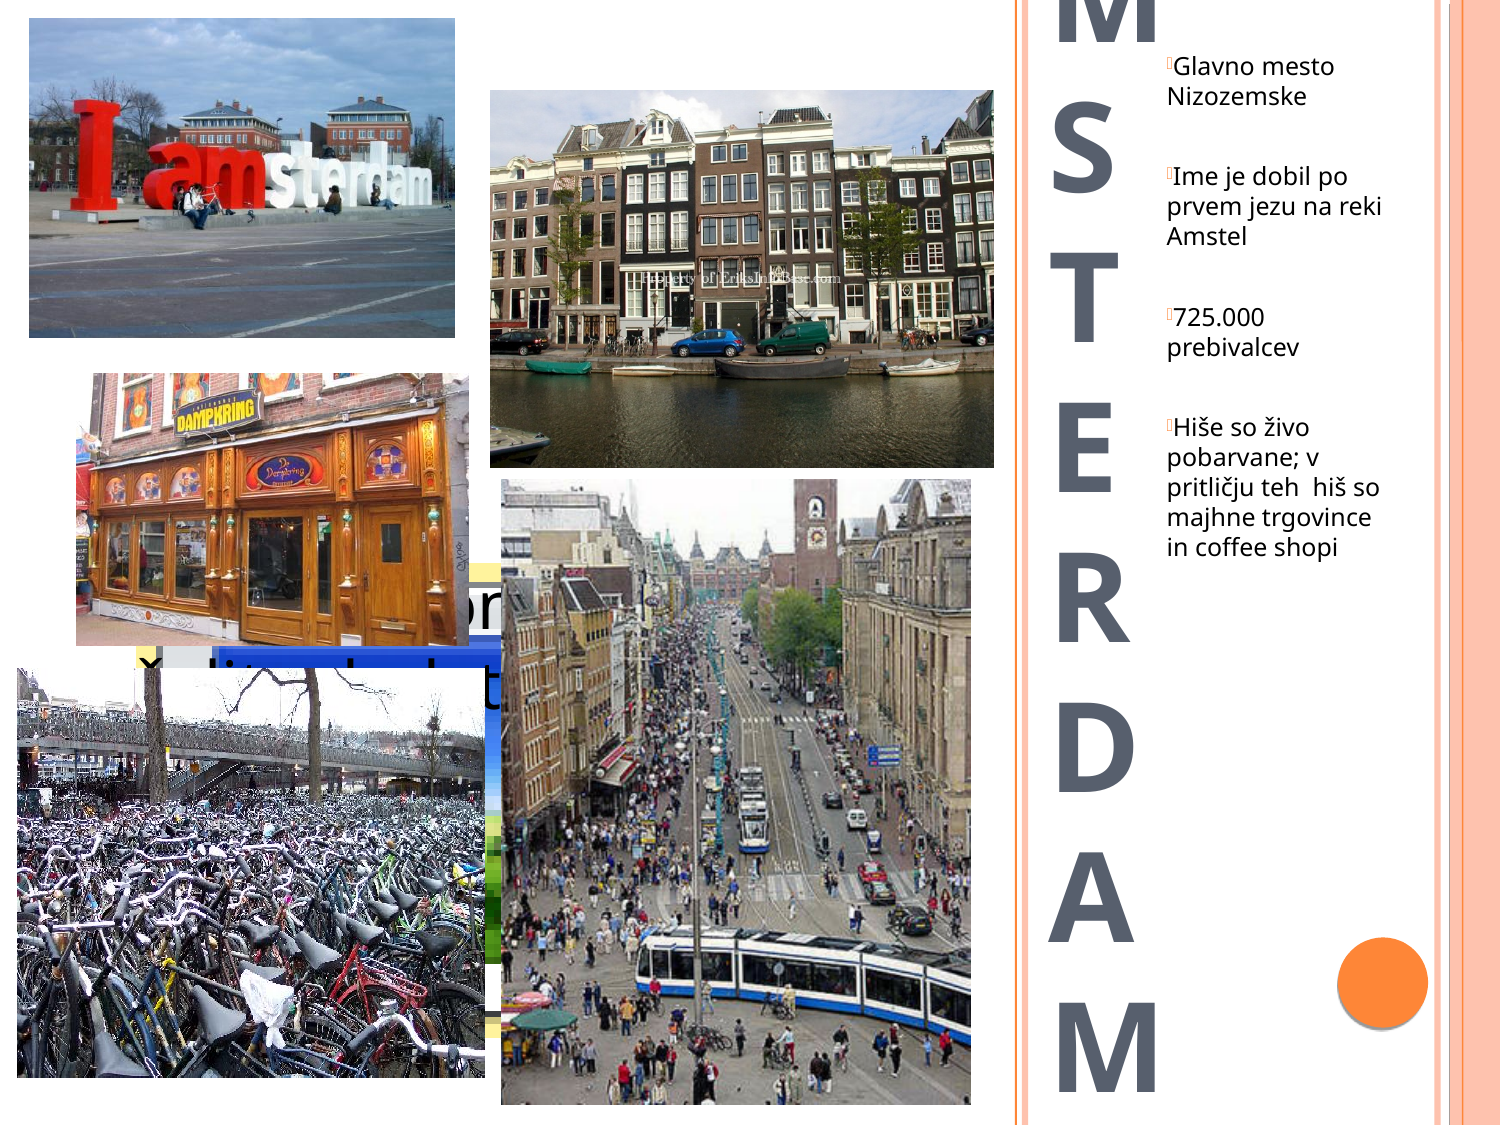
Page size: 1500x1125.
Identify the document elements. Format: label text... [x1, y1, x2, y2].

picture [29, 18, 455, 338]
picture [490, 90, 994, 468]
title amsterdam [1033, 38, 1140, 1125]
list Glavno mesto Nizozemske Ime je dobil po prvem jezu na reki Amstel 725.000 prebivalcev Hiše so živo pobarvane; v pritličju teh hiš so majhne trgovince in coffee shopi [1151, 42, 1402, 856]
picture [17, 373, 971, 1105]
